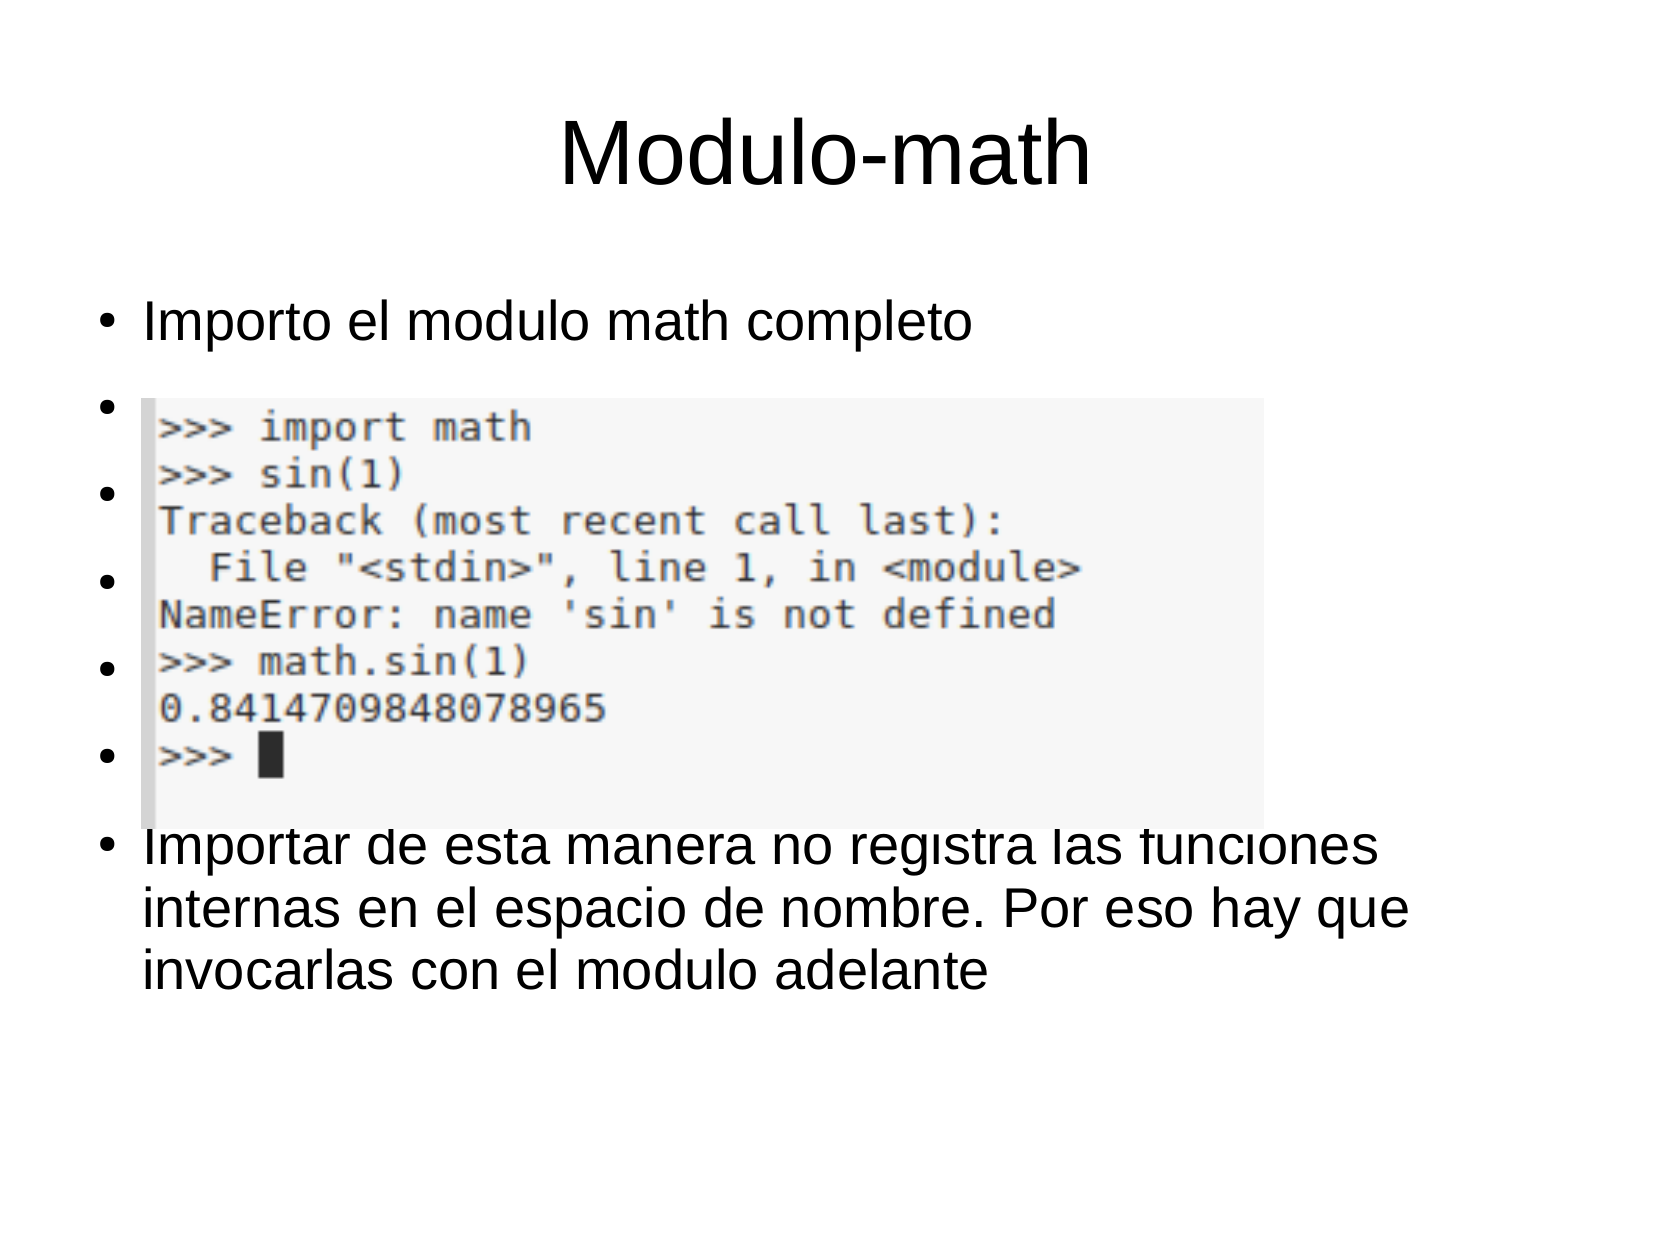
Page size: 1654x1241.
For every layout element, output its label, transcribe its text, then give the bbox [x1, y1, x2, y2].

title Modulo-math [82, 49, 1571, 257]
picture [141, 398, 1264, 829]
list Importo el modulo math completo Importar de esta manera no registra las funciones internas en el espacio de nombre. Por eso hay que invocarlas con el modulo adelante [82, 290, 1571, 1010]
